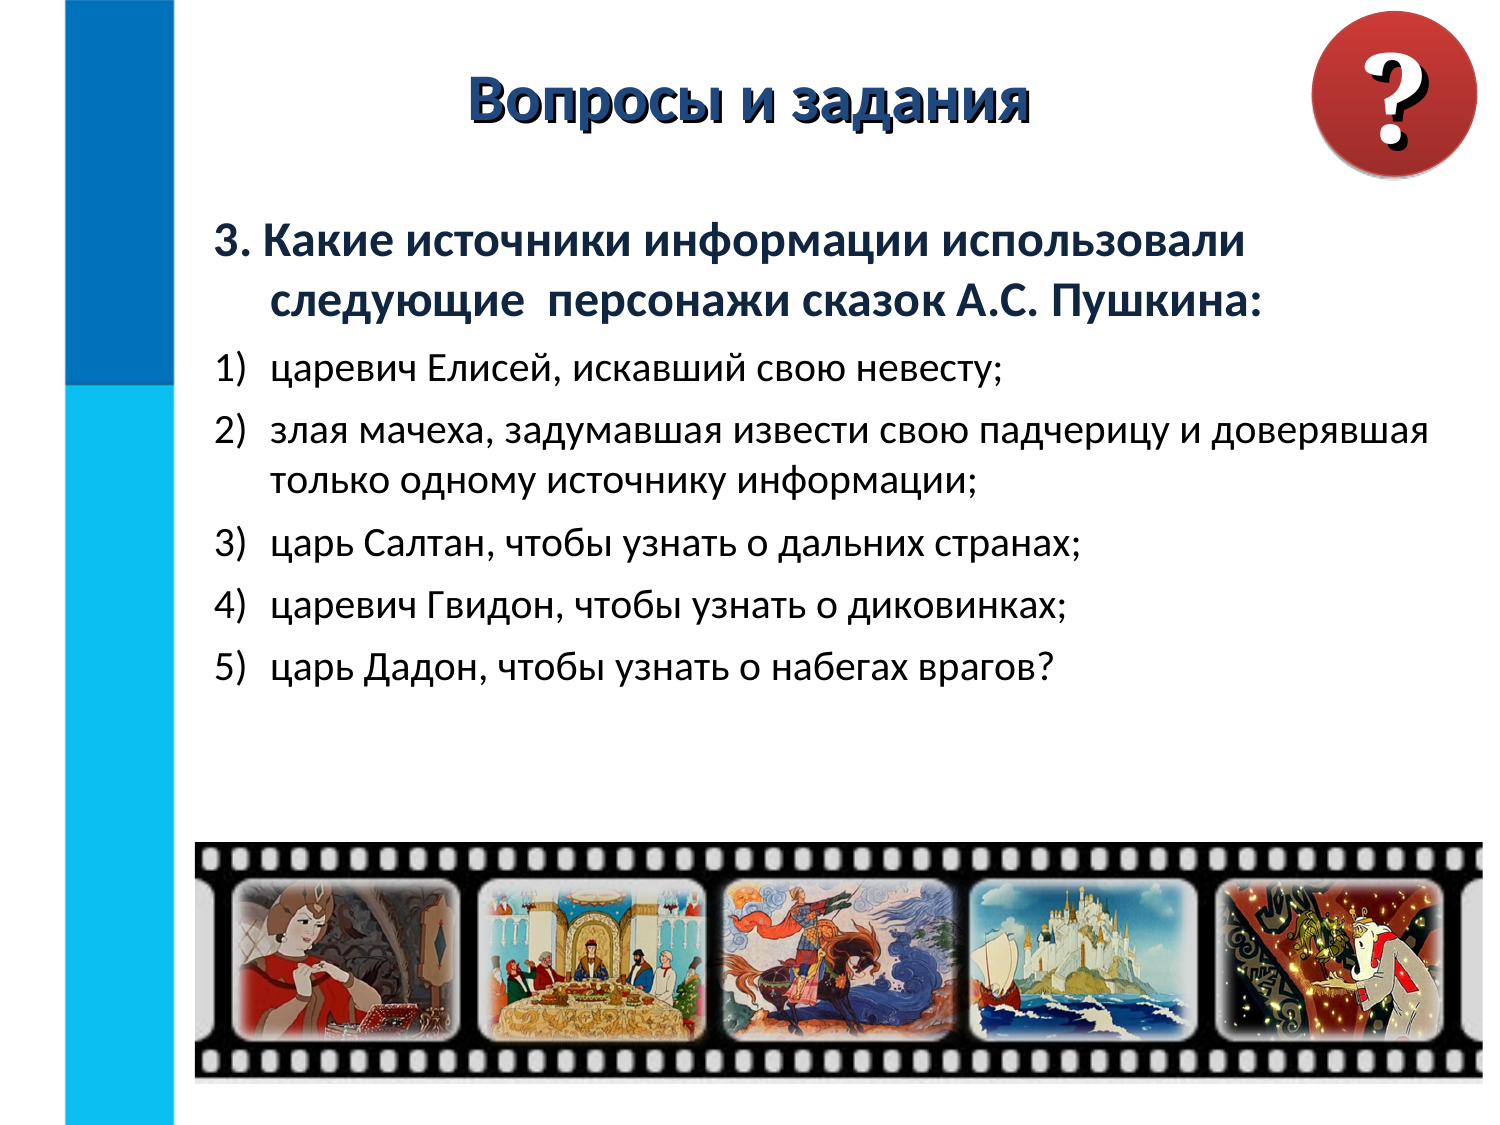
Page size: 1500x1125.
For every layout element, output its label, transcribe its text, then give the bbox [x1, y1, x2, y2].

text_box ? [1312, 11, 1477, 176]
text_box 3. Какие источники информации использовали следующие персонажи сказок А.С. Пушкина: царевич Елисей, искавший свою невесту; злая мачеха, задумавшая извести свою падчерицу и доверявшая только одному источнику информации; царь Салтан, чтобы узнать о дальних странах; царевич Гвидон, чтобы узнать о диковинках; царь Дадон, чтобы узнать о набегах врагов? [199, 199, 1476, 797]
title Вопросы и задания [75, 0, 1426, 188]
picture [0, 0, 1500, 1125]
